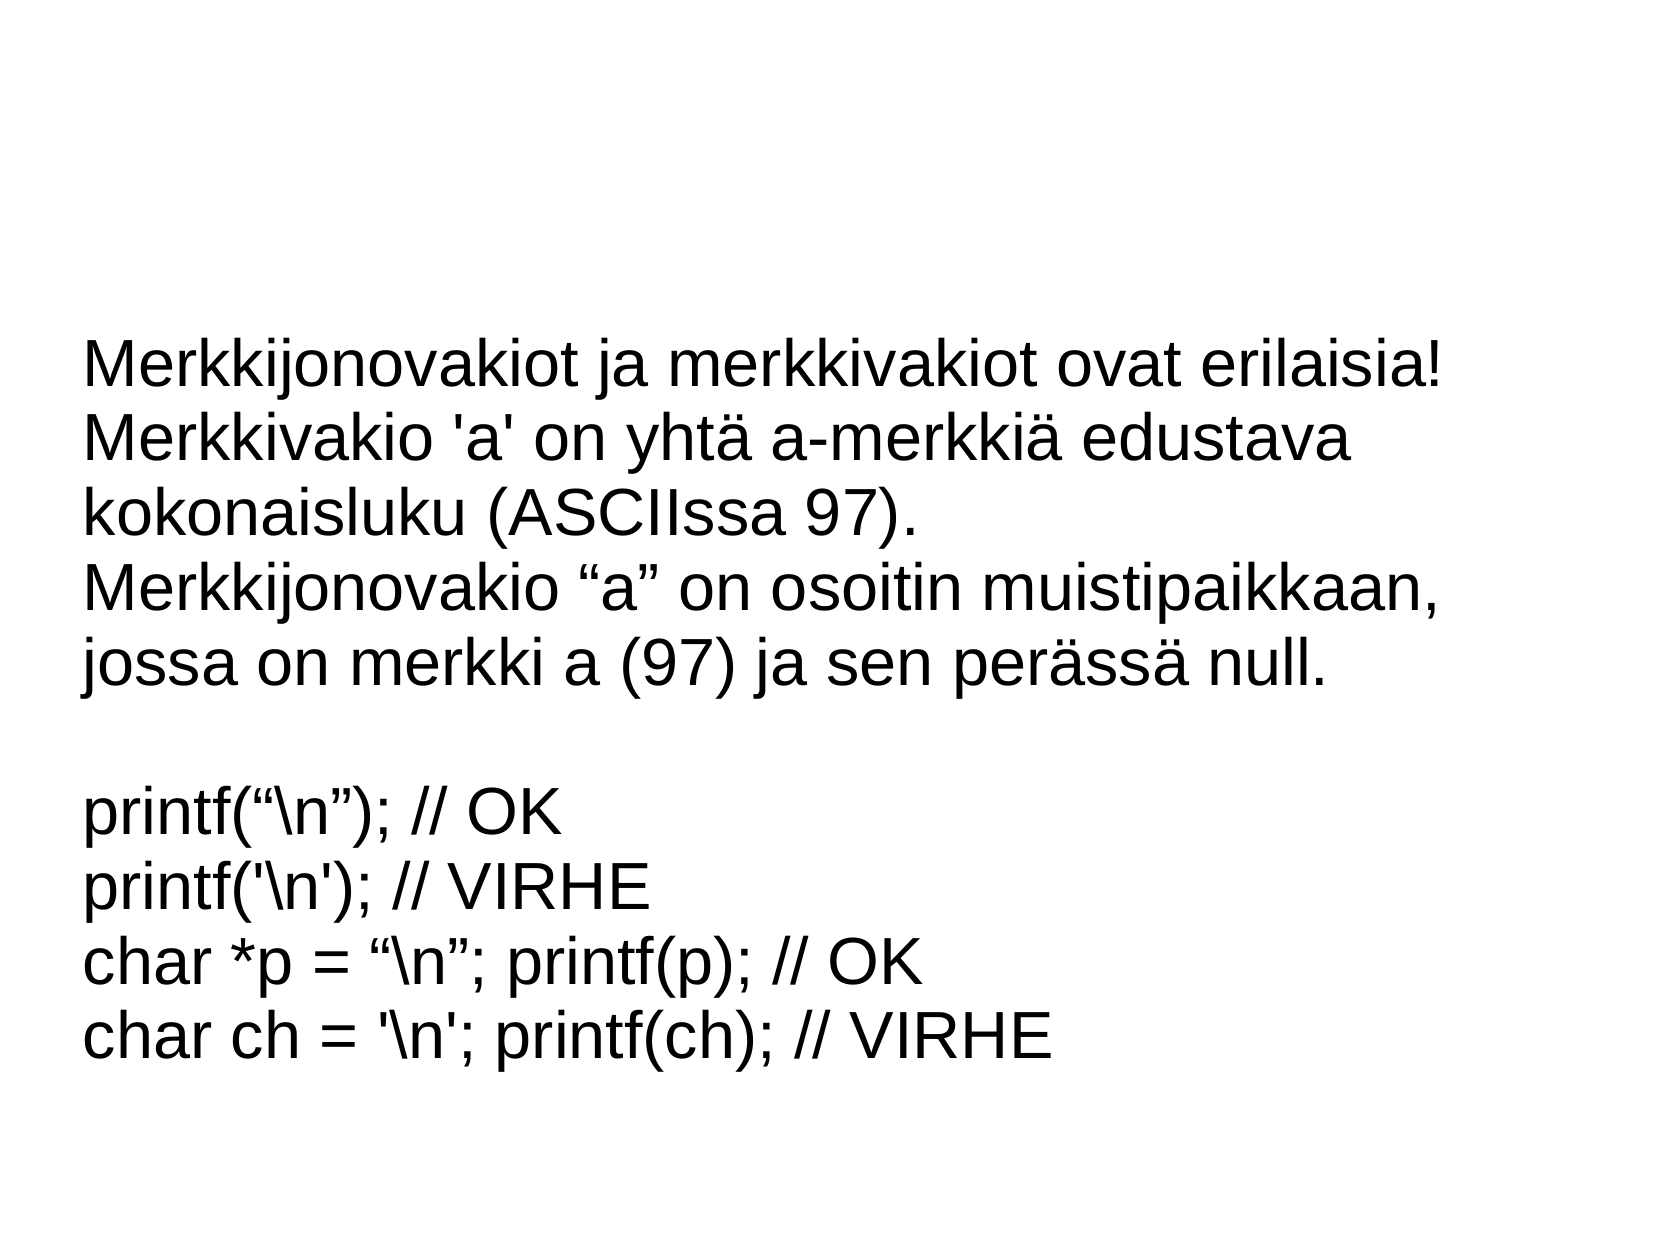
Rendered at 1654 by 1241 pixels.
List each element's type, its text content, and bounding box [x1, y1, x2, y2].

text_box Merkkijonovakiot ja merkkivakiot ovat erilaisia! Merkkivakio 'a' on yhtä a-merkkiä edustava kokonaisluku (ASCIIssa 97). Merkkijonovakio “a” on osoitin muistipaikkaan, jossa on merkki a (97) ja sen perässä null. printf(“\n”); // OK printf('\n'); // VIRHE char *p = “\n”; printf(p); // OK char ch = '\n'; printf(ch); // VIRHE [82, 297, 1571, 1102]
